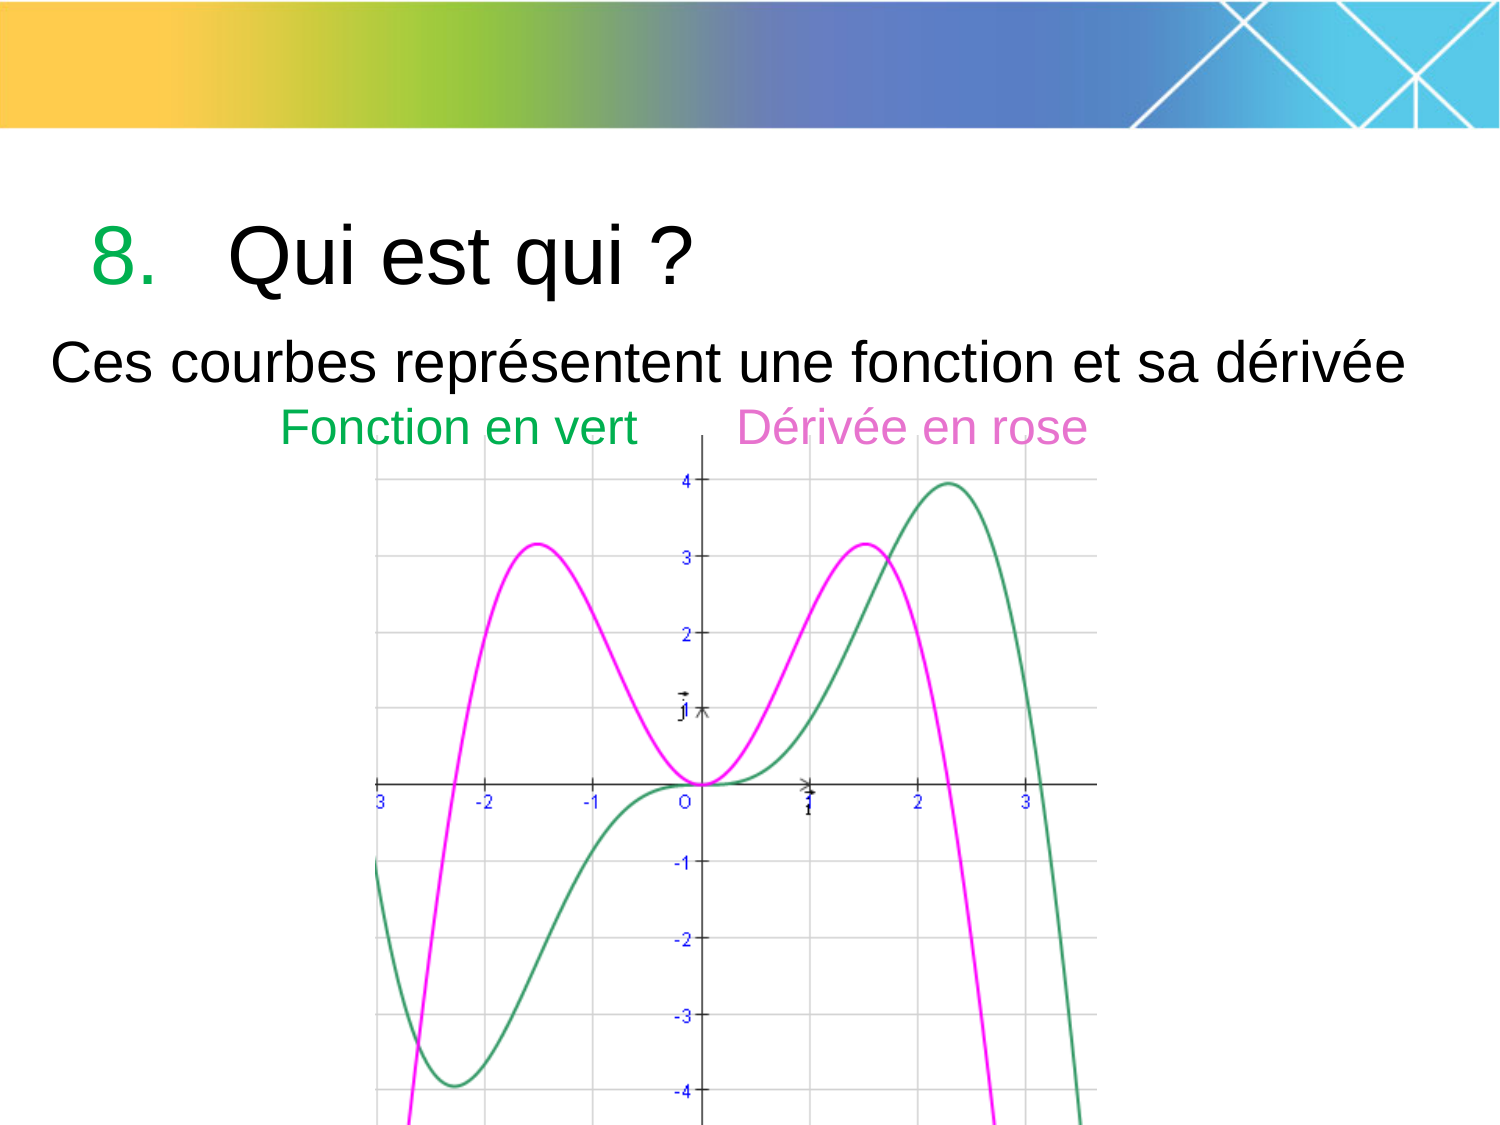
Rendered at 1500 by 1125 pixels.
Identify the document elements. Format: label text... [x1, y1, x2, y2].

text_box Ces courbes représentent une fonction et sa dérivée [35, 316, 1454, 403]
text_box Qui est qui ? [75, 164, 1500, 338]
picture [375, 463, 1097, 1125]
text_box Fonction en vert Dérivée en rose [222, 386, 1208, 463]
